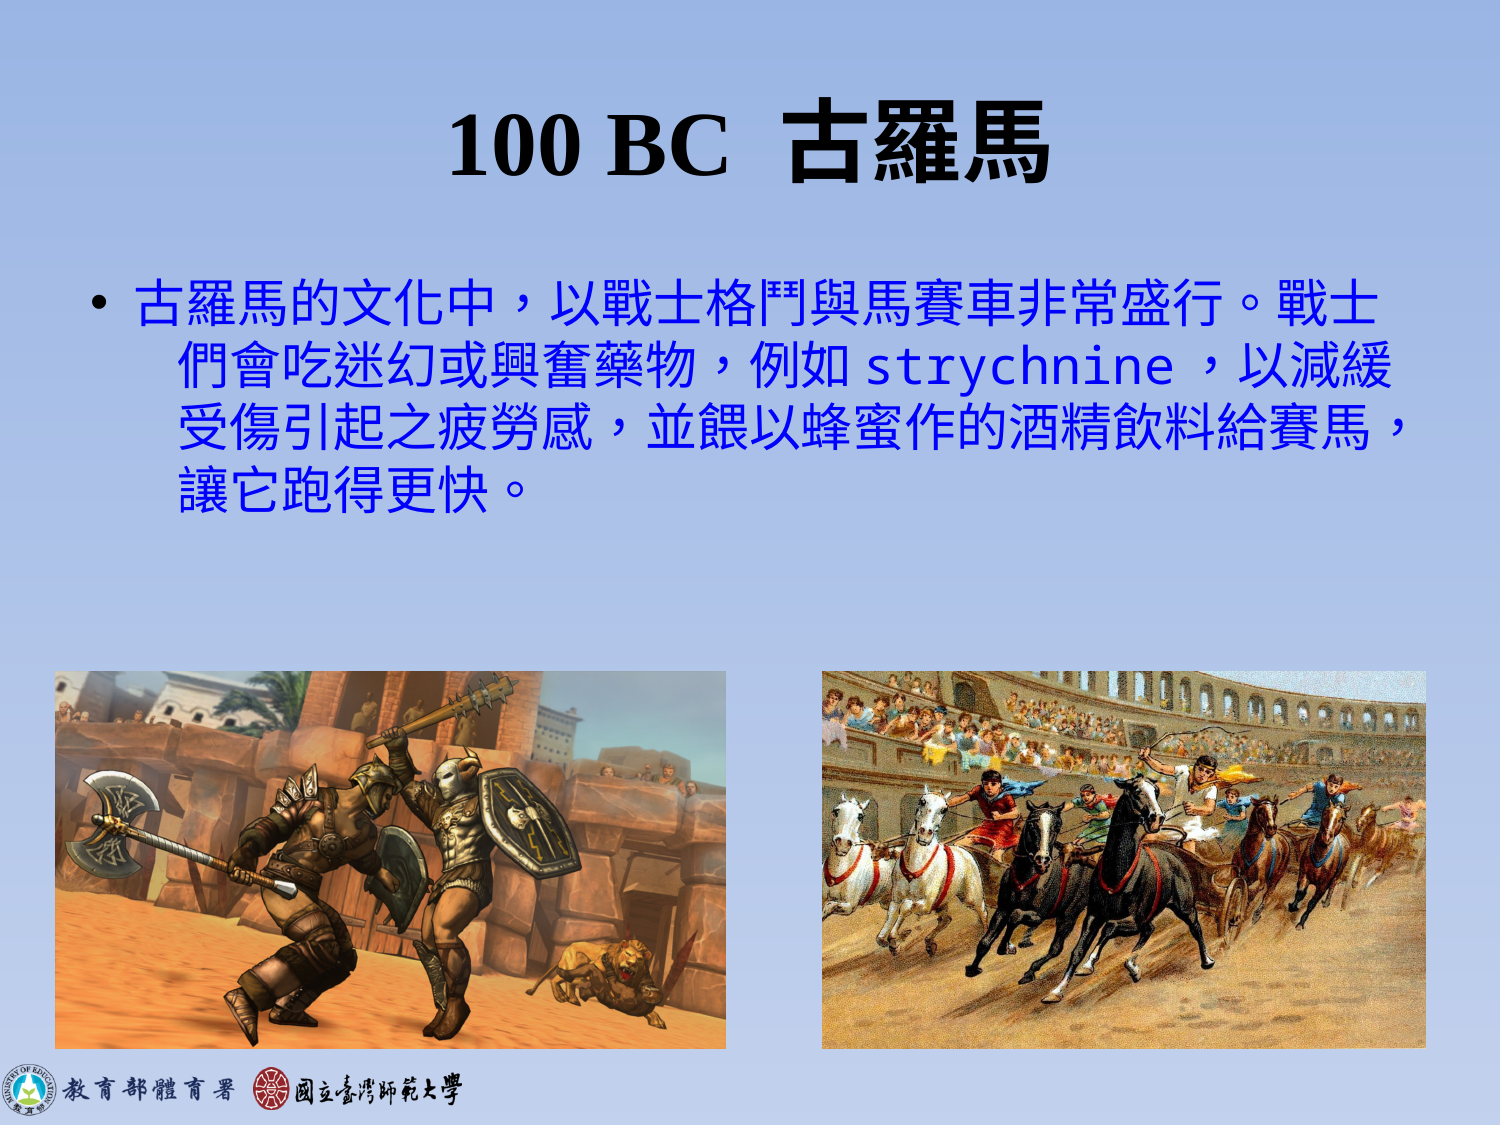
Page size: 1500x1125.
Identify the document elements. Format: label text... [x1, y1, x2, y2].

picture [822, 671, 1426, 1049]
list 古羅馬的文化中，以戰士格鬥與馬賽車非常盛行。戰士們會吃迷幻或興奮藥物，例如strychnine，以減緩受傷引起之疲勞感，並餵以蜂蜜作的酒精飲料給賽馬，讓它跑得更快。 [75, 262, 1426, 530]
title 100 BC 古羅馬 [75, 45, 1426, 233]
picture [55, 671, 726, 1049]
